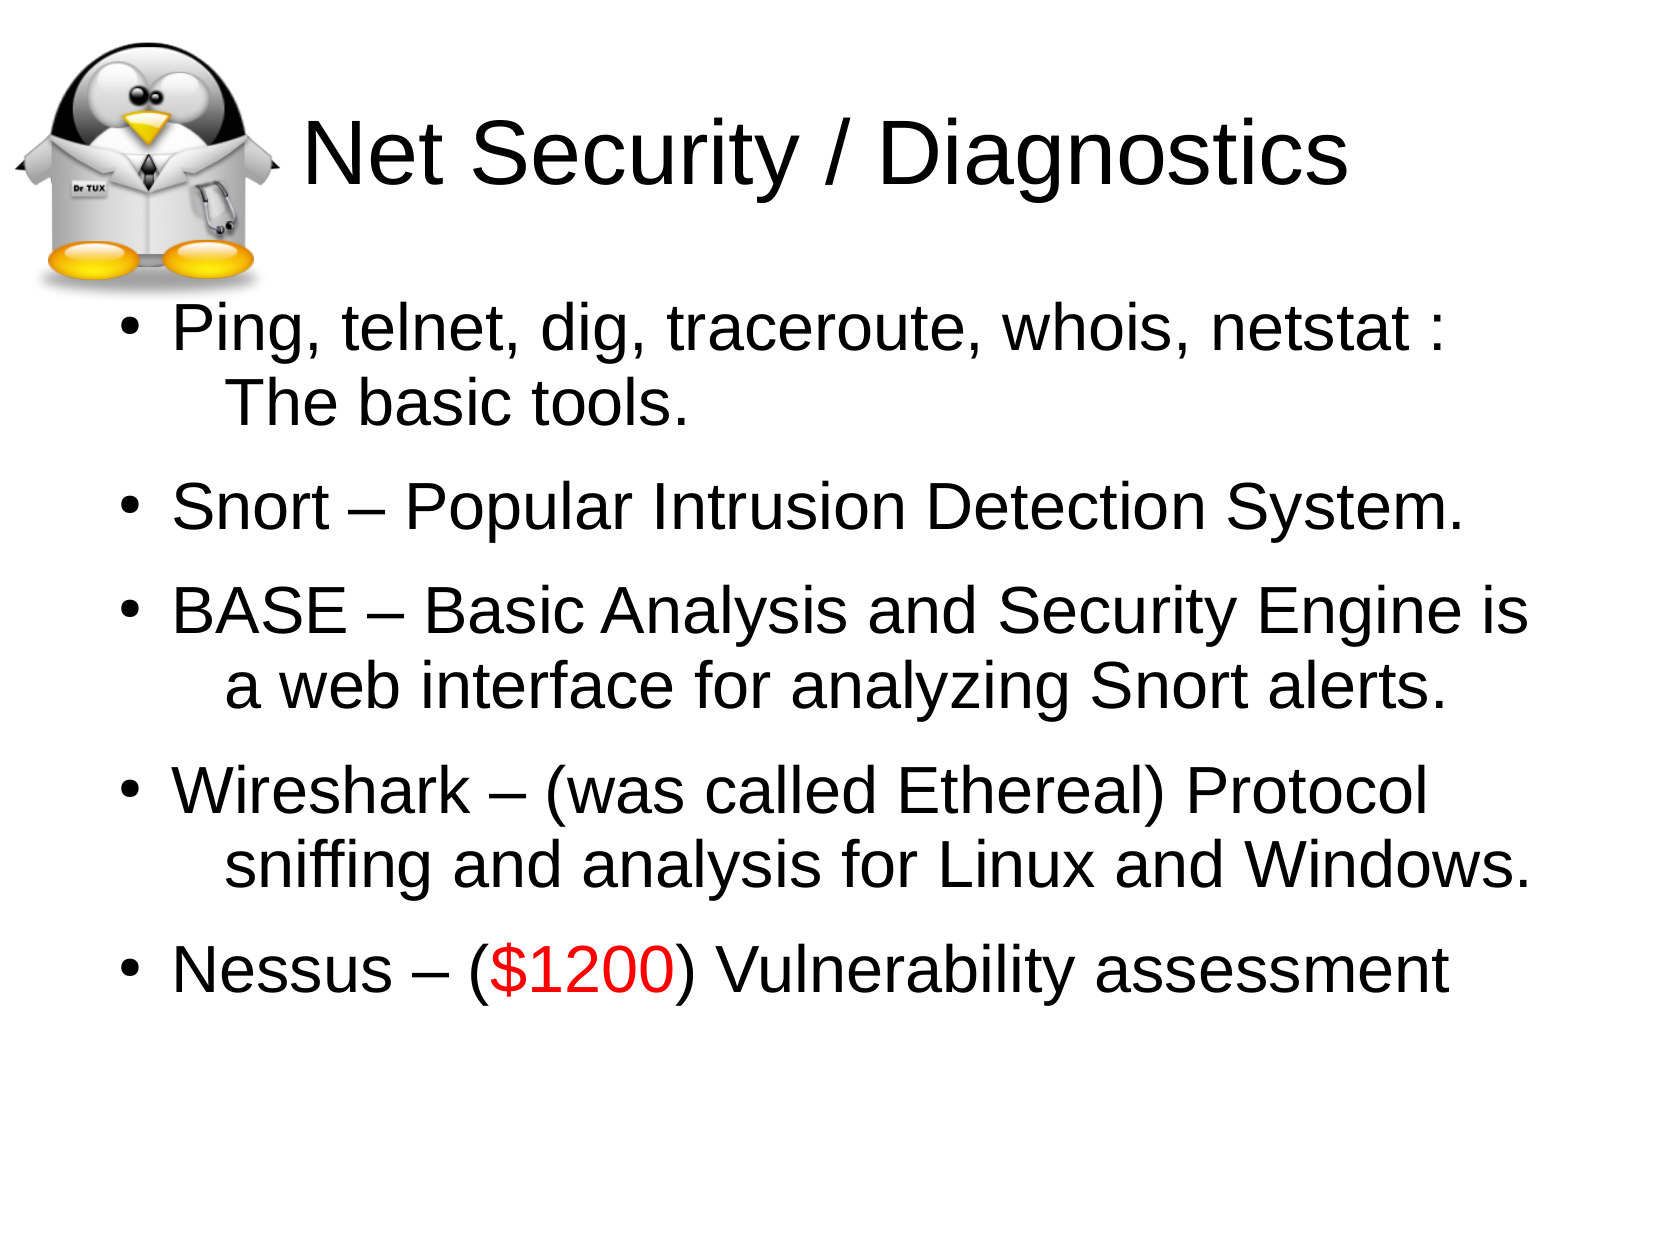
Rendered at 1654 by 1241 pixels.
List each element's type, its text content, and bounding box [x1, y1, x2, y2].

list Ping, telnet, dig, traceroute, whois, netstat : The basic tools. Snort – Popular Intrusion Detection System. BASE – Basic Analysis and Security Engine is a web interface for analyzing Snort alerts. Wireshark – (was called Ethereal) Protocol sniffing and analysis for Linux and Windows. Nessus – ($1200) Vulnerability assessment [82, 290, 1571, 1094]
picture [0, 0, 301, 301]
title Net Security / Diagnostics [301, 56, 1571, 250]
